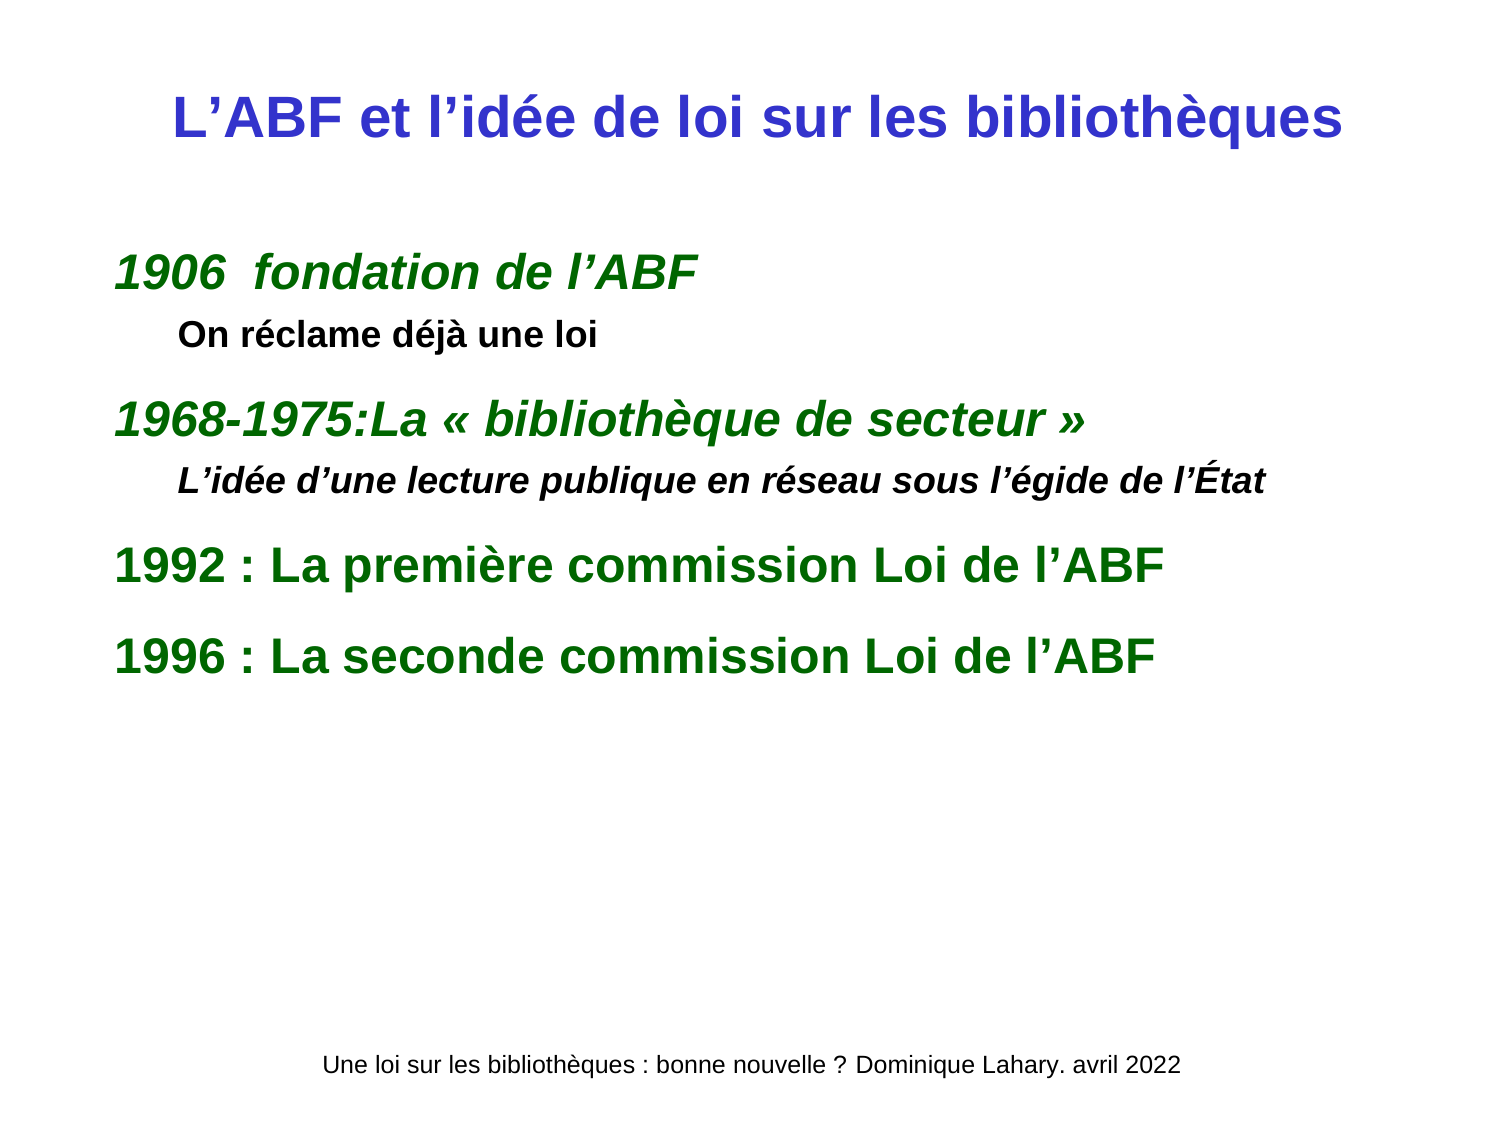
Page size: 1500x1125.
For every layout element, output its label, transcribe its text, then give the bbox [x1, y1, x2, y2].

text_box 1906 fondation de l’ABF On réclame déjà une loi 1968-1975:La « bibliothèque de secteur » L’idée d’une lecture publique en réseau sous l’égide de l’État 1992 : La première commission Loi de l’ABF 1996 : La seconde commission Loi de l’ABF [100, 231, 1447, 692]
title L’ABF et l’idée de loi sur les bibliothèques [64, 54, 1453, 173]
text_box Une loi sur les bibliothèques : bonne nouvelle ? Dominique Lahary. avril 2022 [52, 1041, 1453, 1117]
